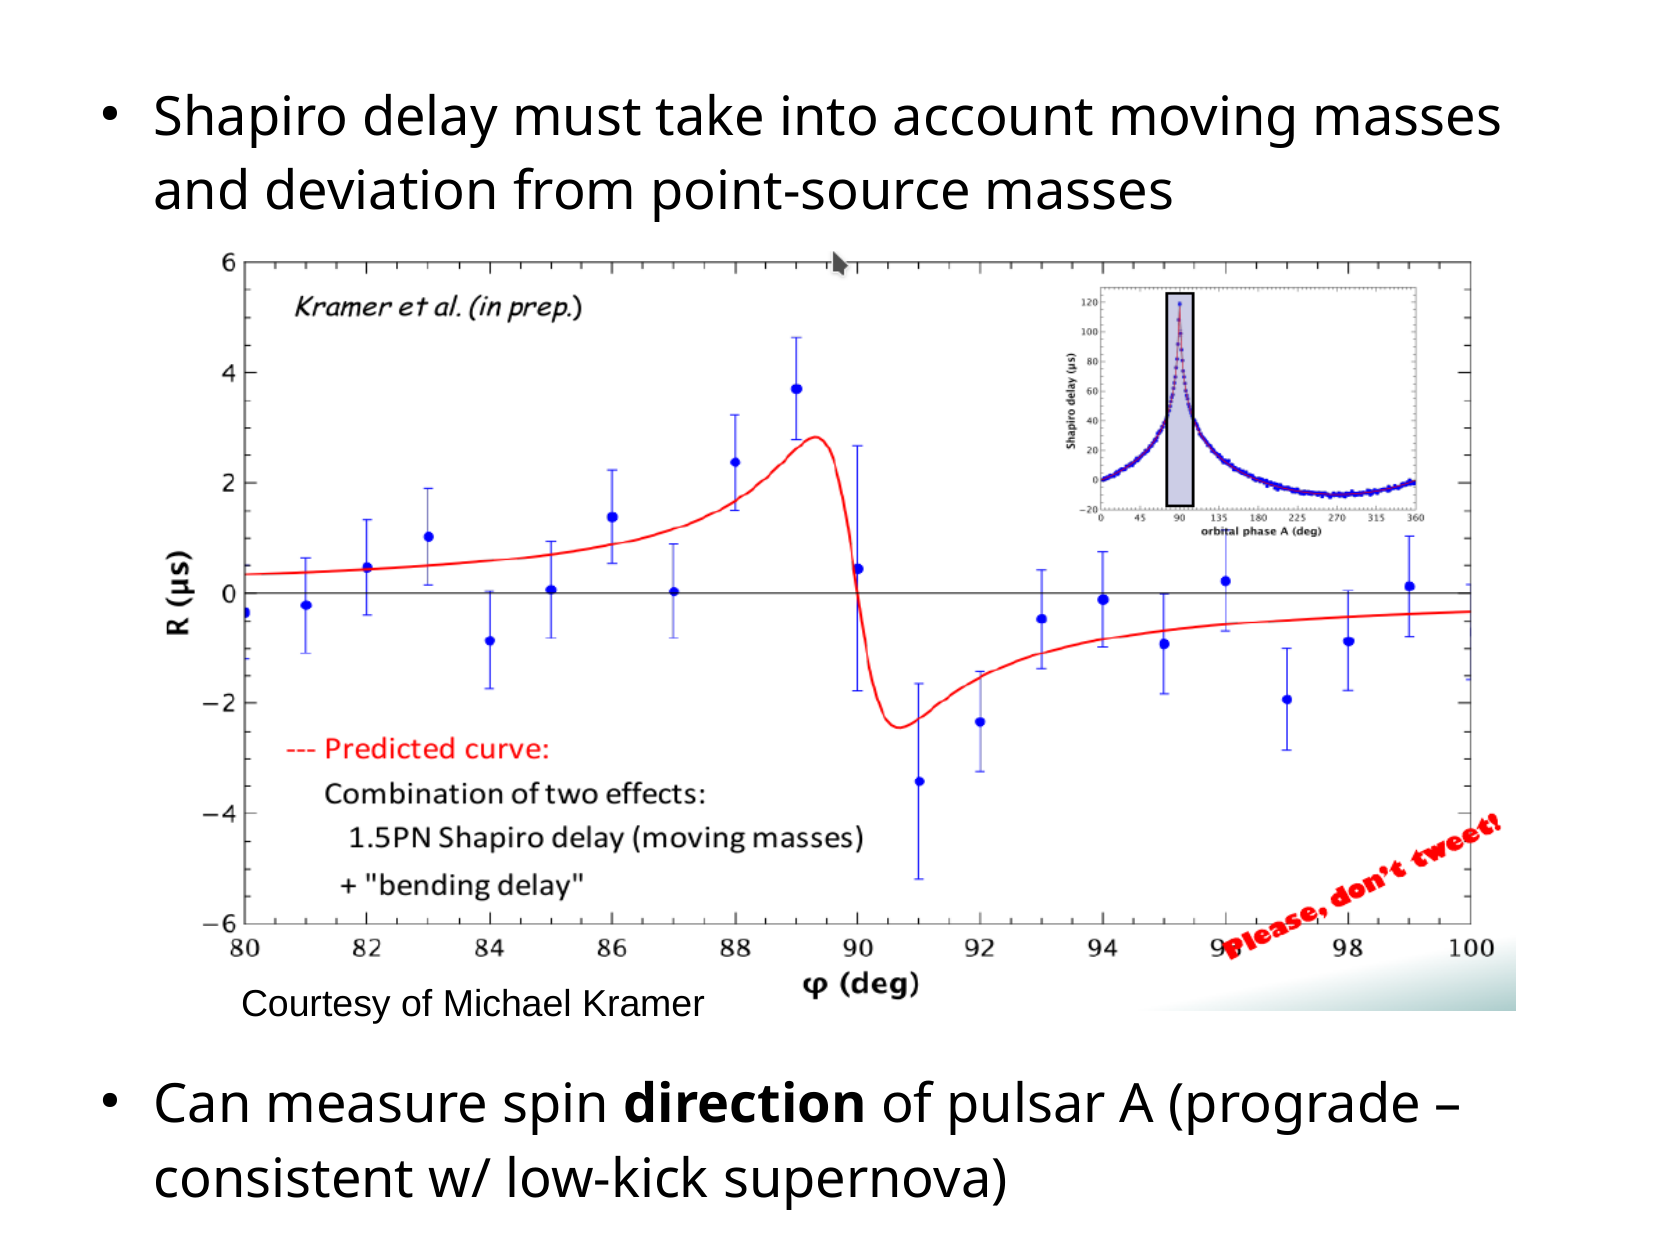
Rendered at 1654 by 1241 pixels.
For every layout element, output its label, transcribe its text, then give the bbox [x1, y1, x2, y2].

list Can measure spin direction of pulsar A (prograde – consistent w/ low-kick supernova) [82, 1065, 1571, 1228]
list Shapiro delay must take into account moving masses and deviation from point-source masses [82, 77, 1571, 278]
text_box Courtesy of Michael Kramer [226, 975, 721, 1032]
picture [142, 251, 1516, 1011]
